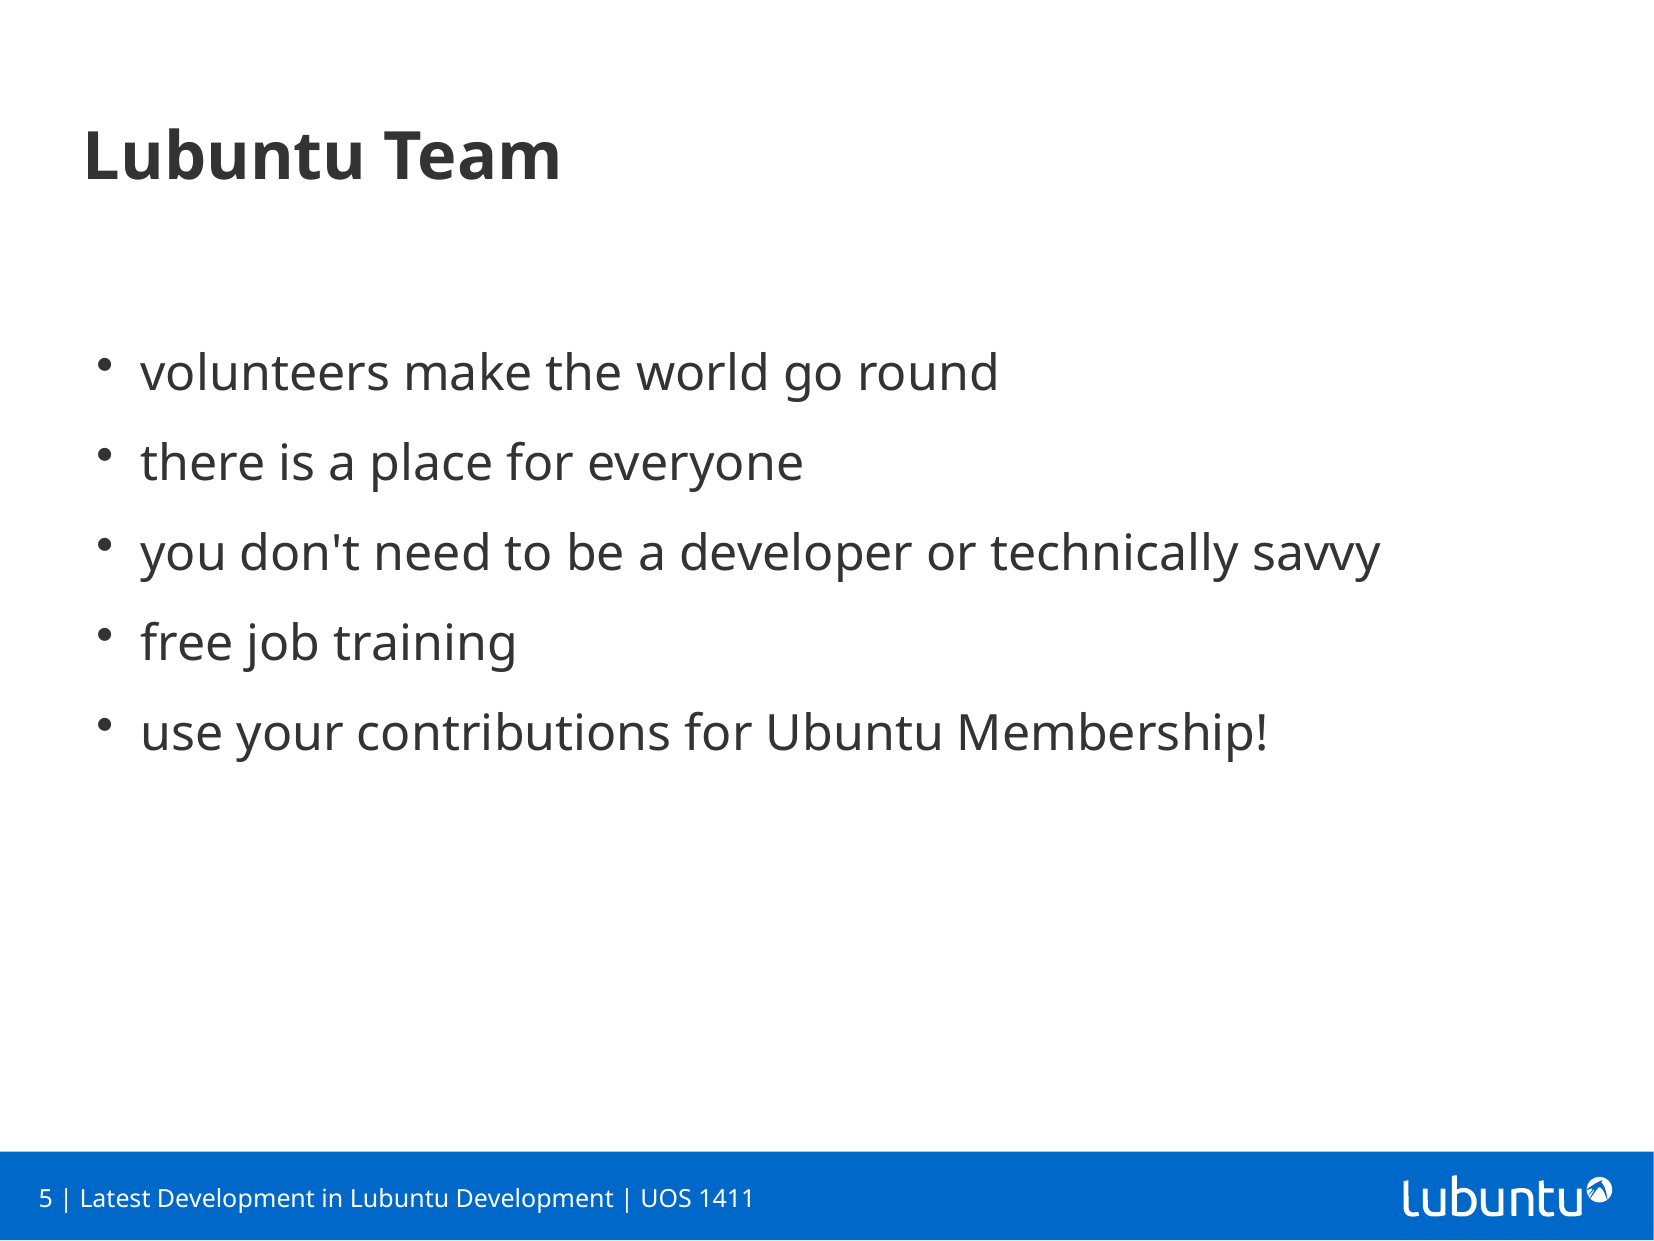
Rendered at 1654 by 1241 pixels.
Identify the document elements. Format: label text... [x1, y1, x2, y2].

list volunteers make the world go round there is a place for everyone you don't need to be a developer or technically savvy free job training use your contributions for Ubuntu Membership! [87, 301, 1579, 1121]
title Lubuntu Team [82, 49, 1571, 257]
